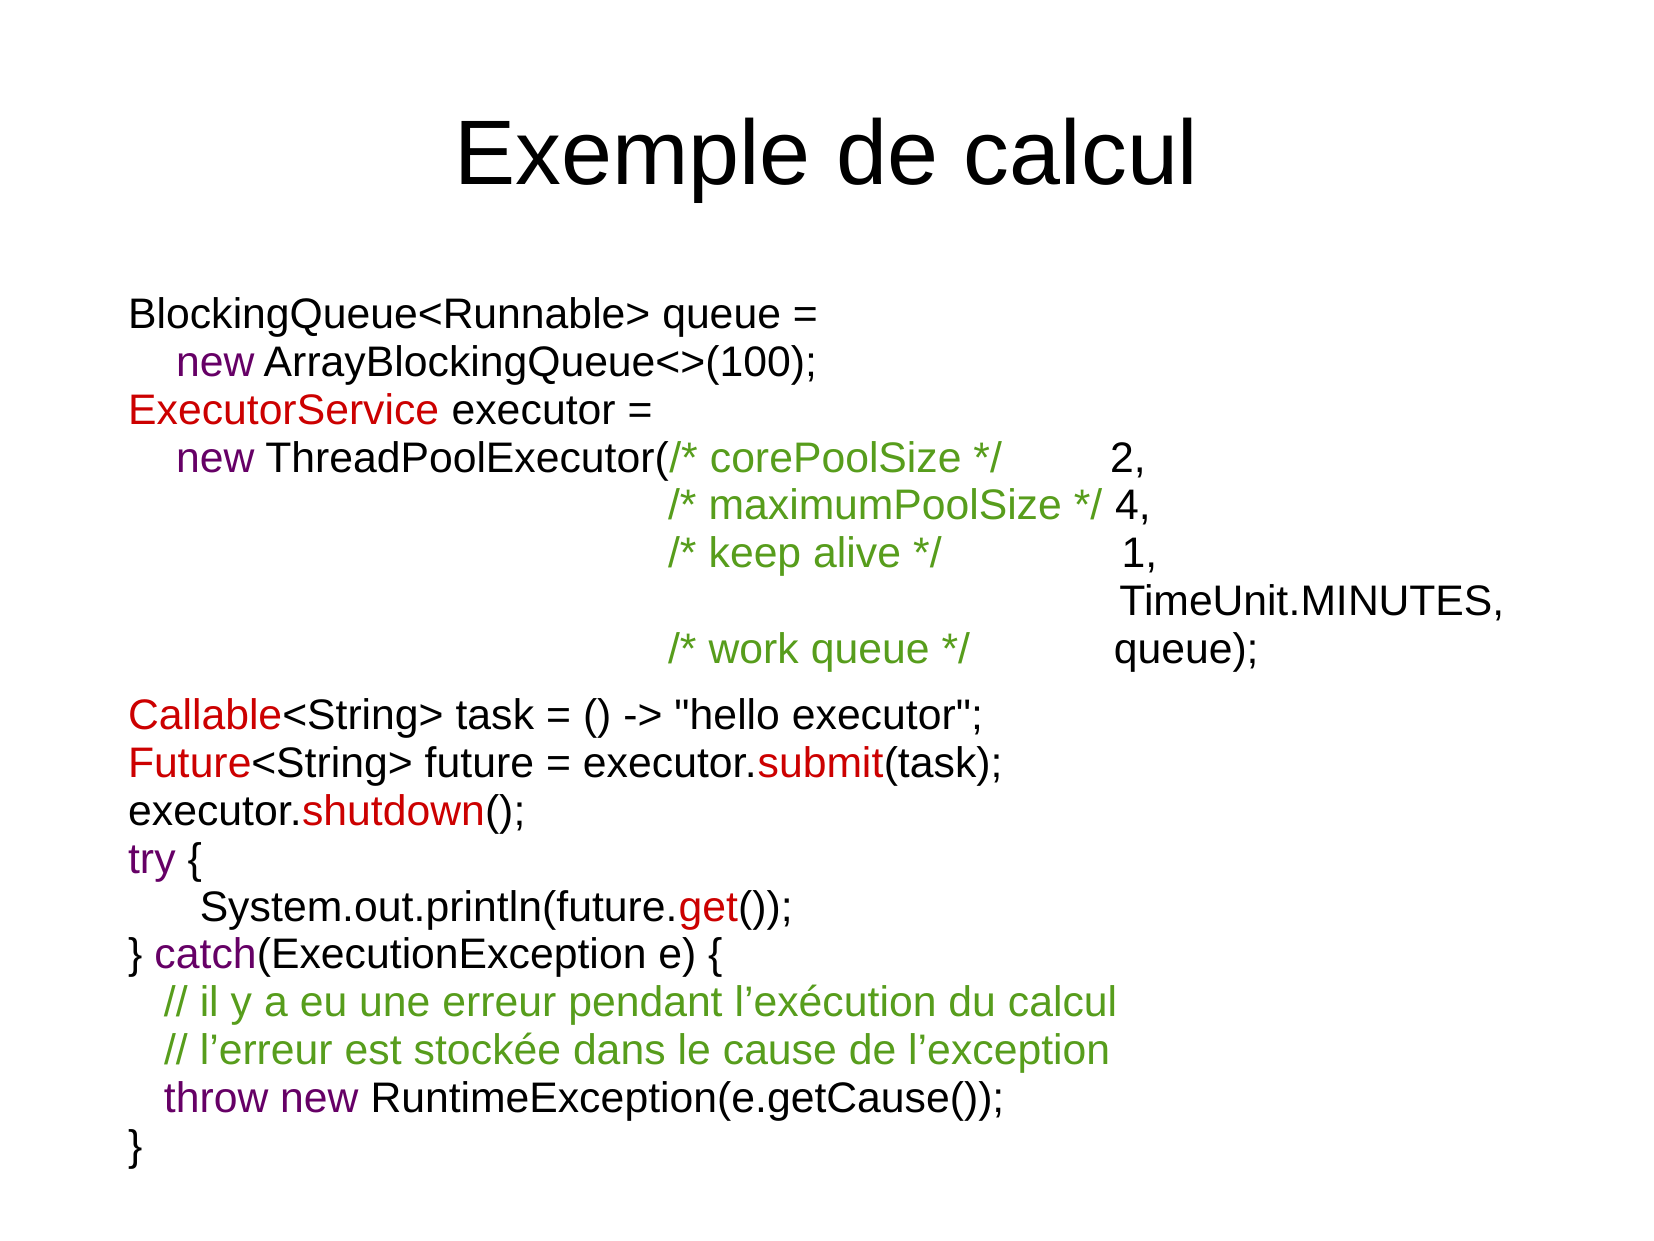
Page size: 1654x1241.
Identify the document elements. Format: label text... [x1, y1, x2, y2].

list BlockingQueue<Runnable> queue = new ArrayBlockingQueue<>(100); ExecutorService executor = new ThreadPoolExecutor(/* corePoolSize */ 2, /* maximumPoolSize */ 4, /* keep alive */ 1, TimeUnit.MINUTES, /* work queue */ queue); Callable<String> task = () -> "hello executor"; Future<String> future = executor.submit(task); executor.shutdown(); try { System.out.println(future.get()); } catch(ExecutionException e) { // il y a eu une erreur pendant l’exécution du calcul // l’erreur est stockée dans le cause de l’exception throw new RuntimeException(e.getCause()); } [82, 290, 1571, 1171]
title Exemple de calcul [82, 49, 1571, 257]
